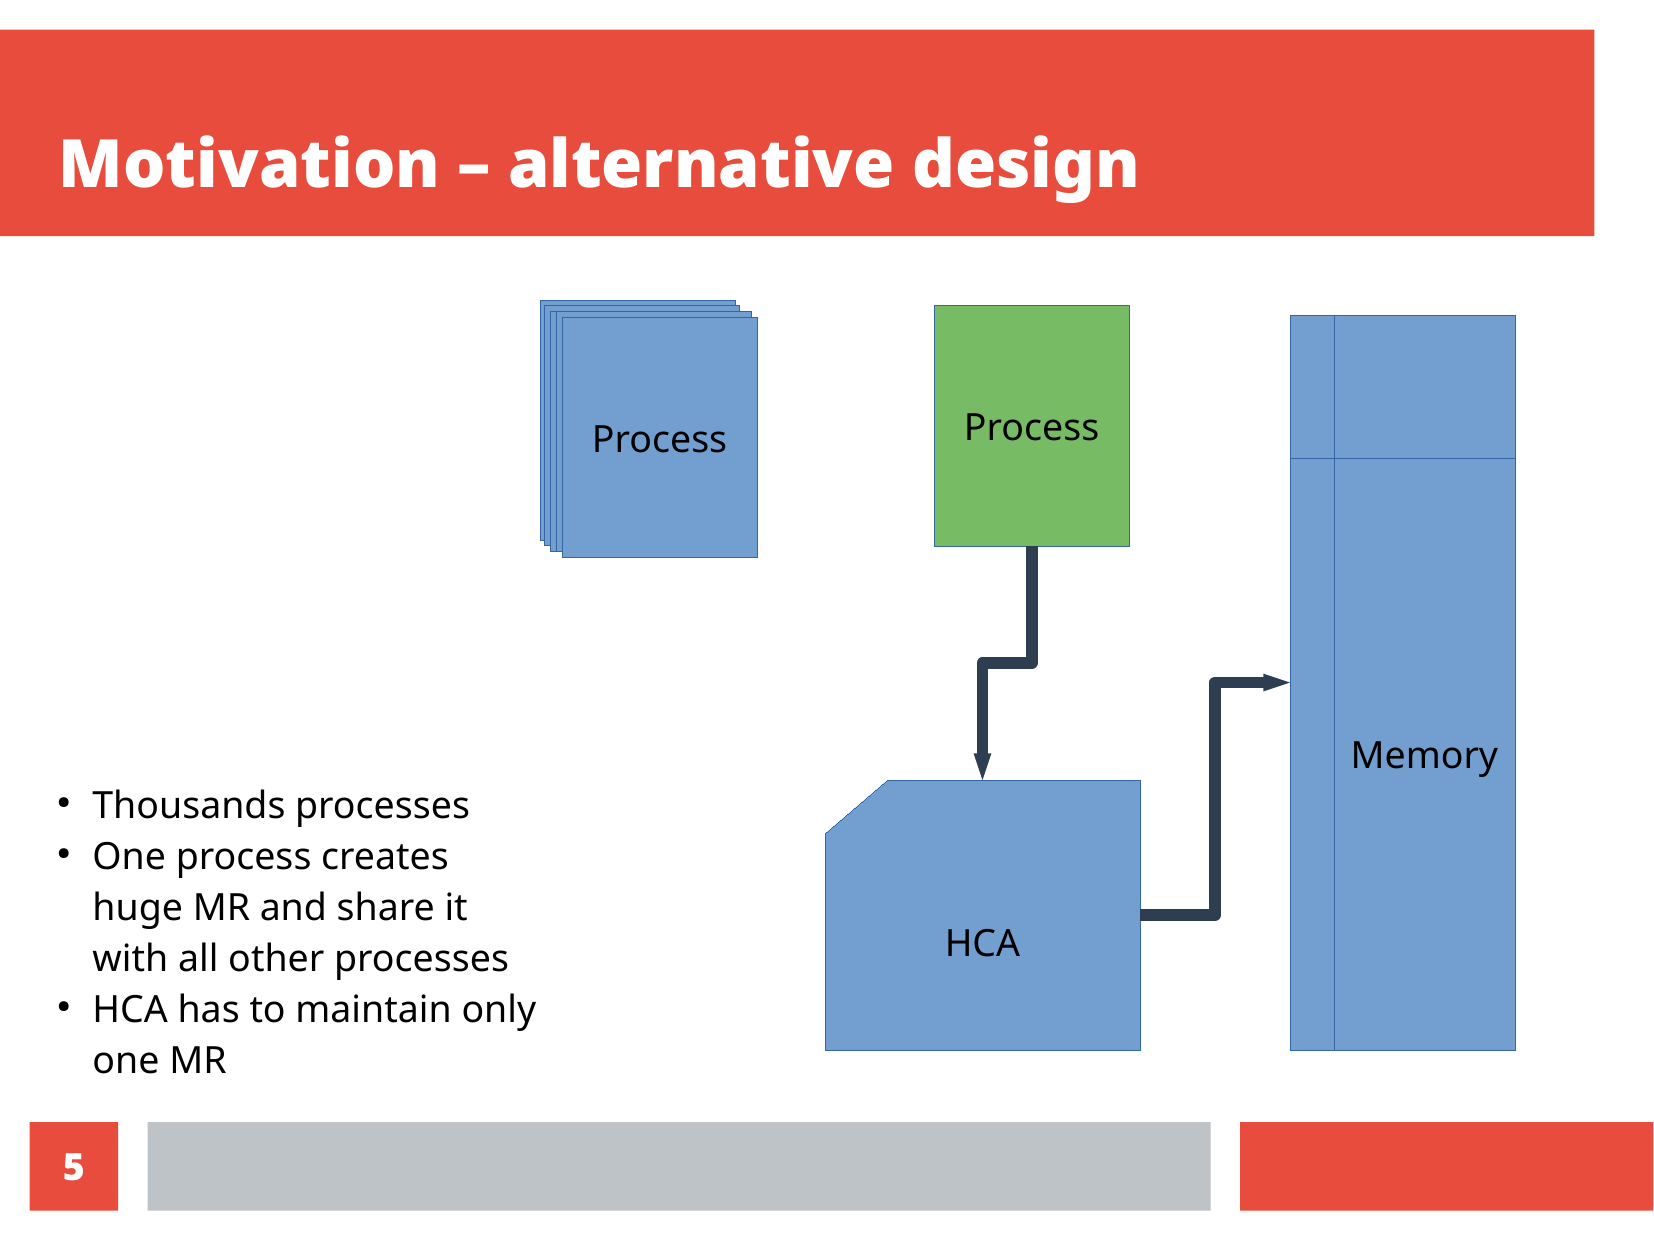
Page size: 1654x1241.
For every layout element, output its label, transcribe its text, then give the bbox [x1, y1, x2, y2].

text_box Memory [1290, 315, 1516, 1051]
title Motivation – alternative design [59, 59, 1595, 207]
text_box Process [556, 311, 752, 552]
text_box Thousands processes One process creates huge MR and share it with all other processes HCA has to maintain only one MR [42, 771, 553, 1091]
text_box Process [544, 305, 740, 546]
text_box Process [562, 317, 758, 558]
text_box HCA [825, 780, 1141, 1051]
text_box Process [550, 311, 556, 552]
text_box Process [540, 300, 736, 541]
text_box Process [934, 305, 1130, 547]
